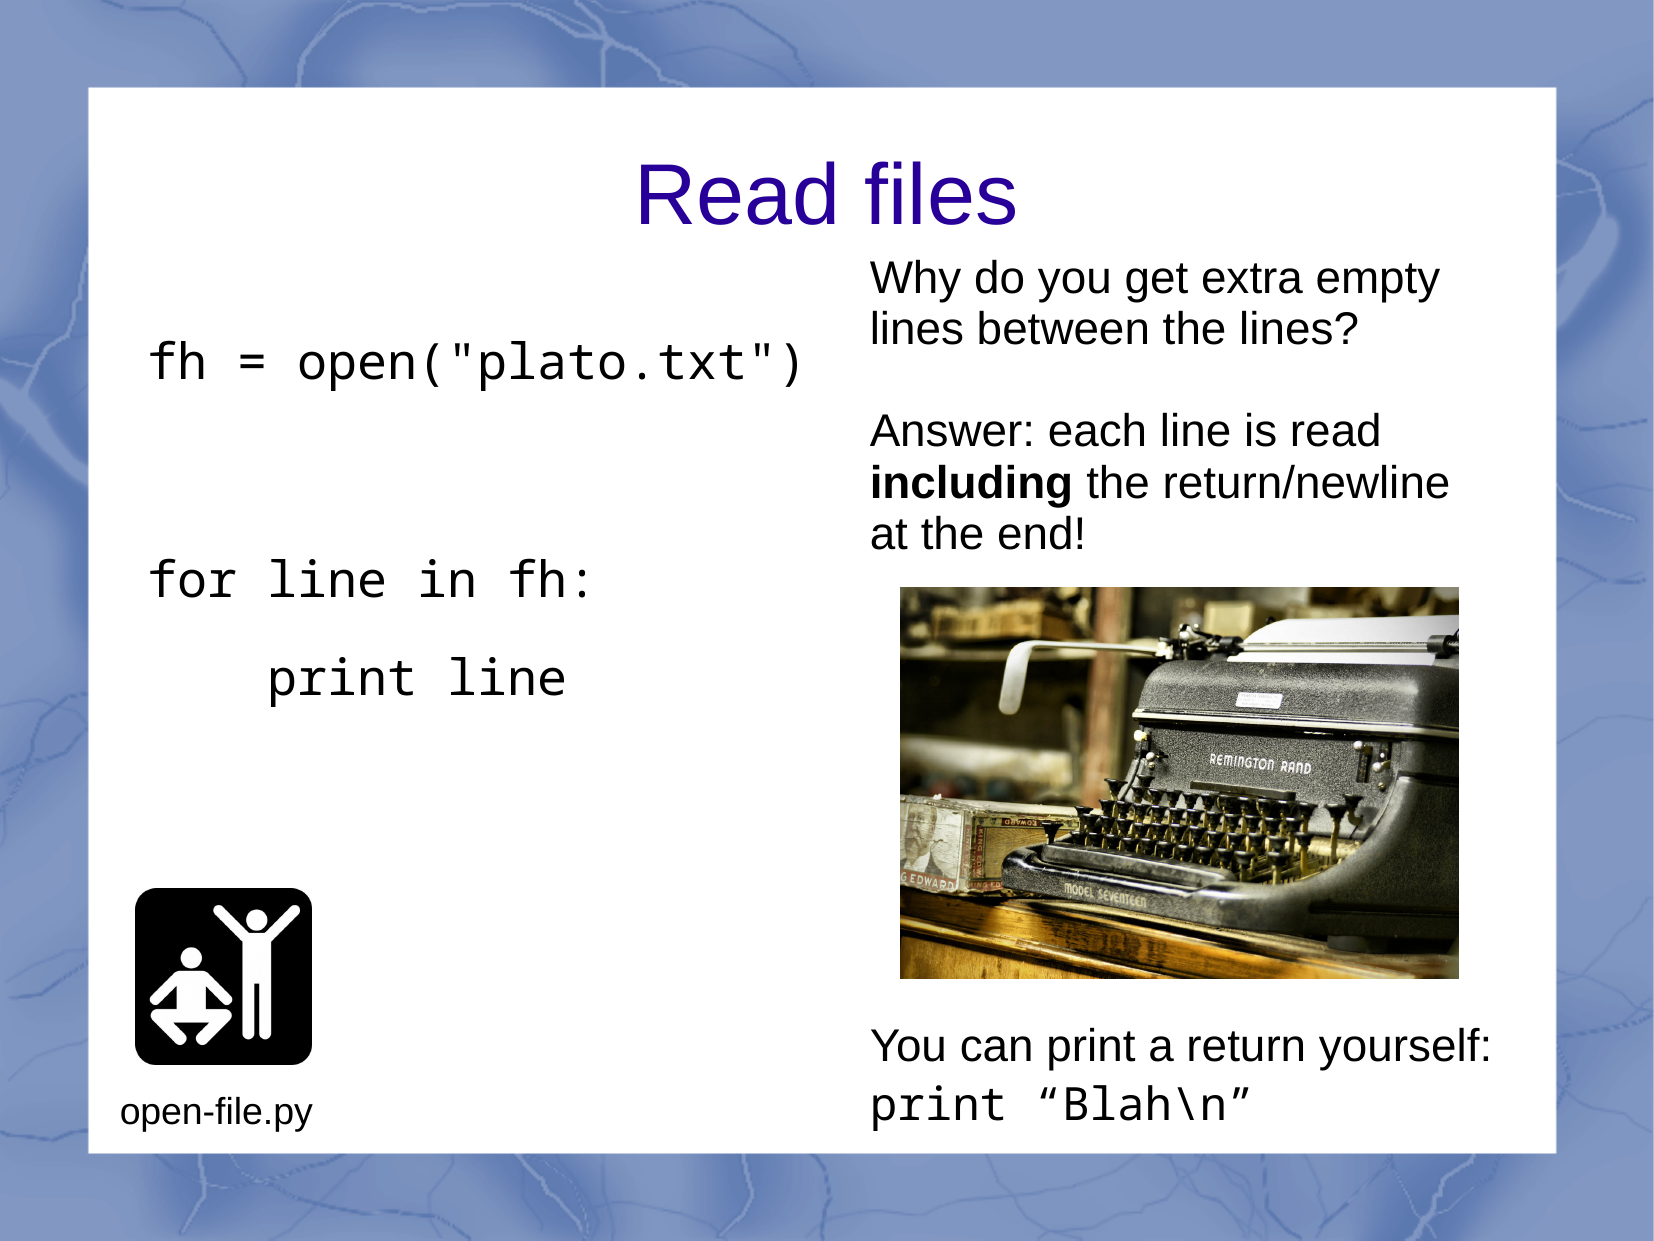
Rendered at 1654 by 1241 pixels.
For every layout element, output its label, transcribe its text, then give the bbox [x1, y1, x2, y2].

text_box Why do you get extra empty lines between the lines? Answer: each line is read including the return/newline at the end! You can print a return yourself: print “Blah\n” [855, 244, 1516, 1133]
list fh = open("plato.txt") for line in fh: print line [147, 325, 811, 1045]
picture [0, 0, 1654, 1241]
text_box open-file.py [105, 1083, 328, 1141]
title Read files [118, 90, 1536, 298]
